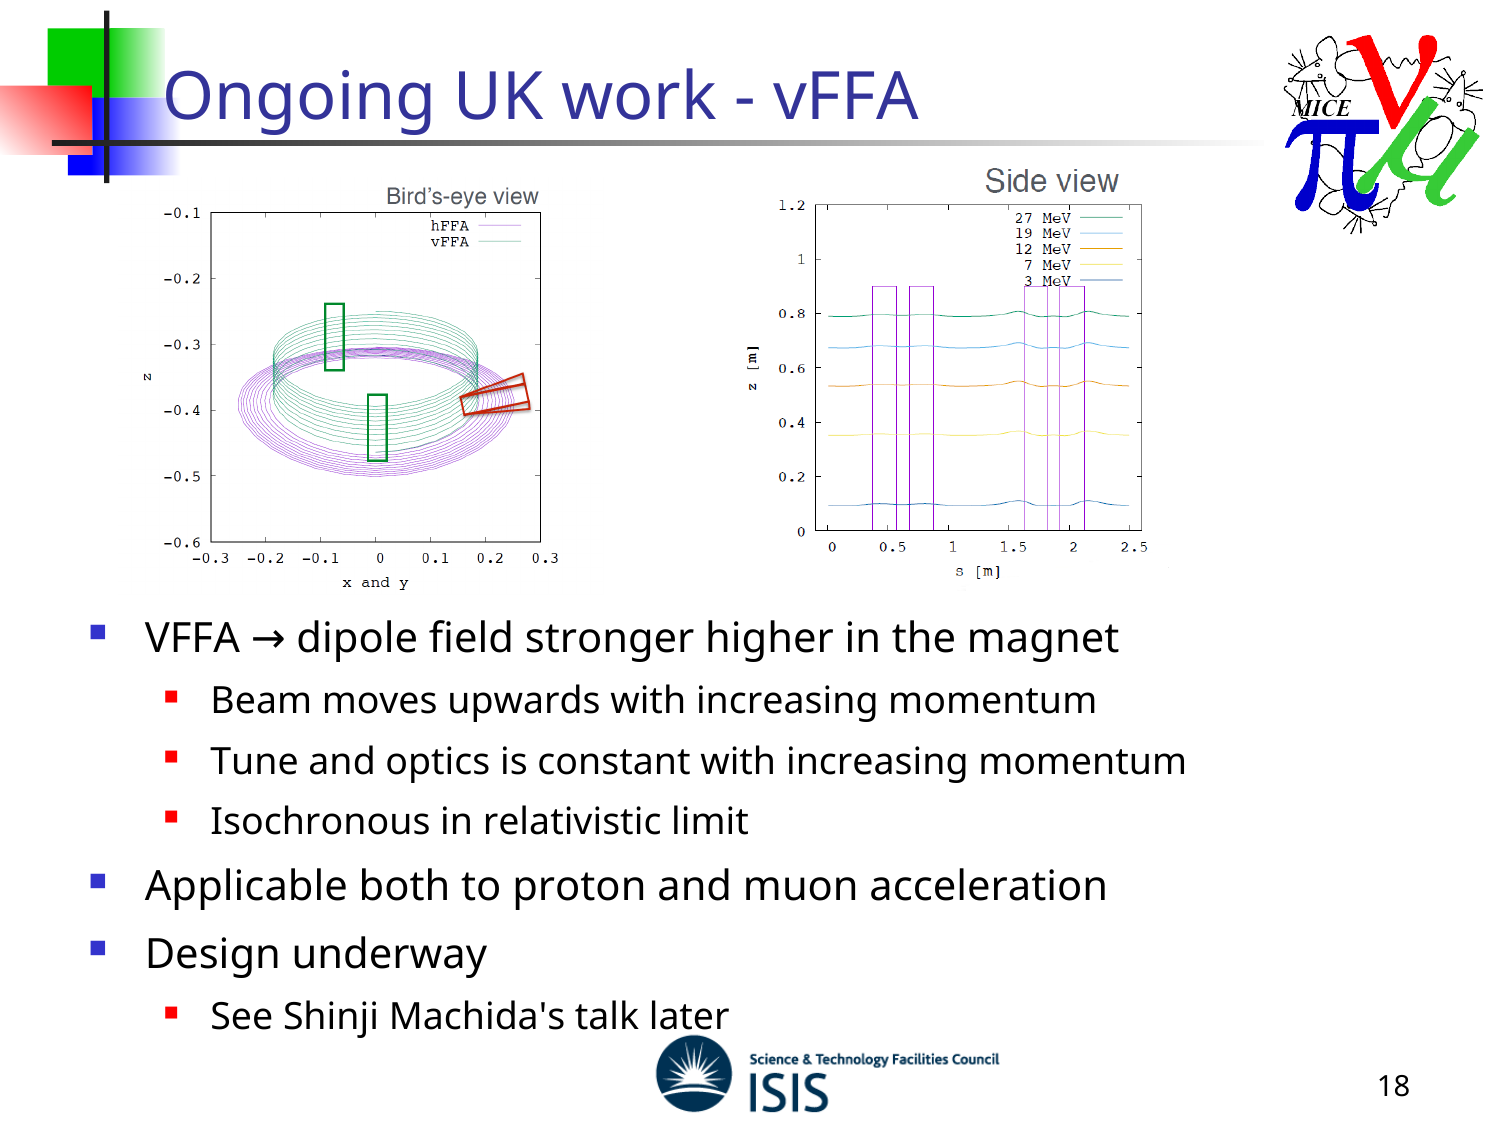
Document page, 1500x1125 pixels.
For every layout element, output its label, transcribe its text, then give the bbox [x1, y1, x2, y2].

title Ongoing UK work - vFFA [162, 0, 1441, 188]
picture [118, 177, 604, 595]
picture [640, 1021, 1167, 1125]
picture [663, 1021, 673, 1027]
picture [1264, 5, 1500, 251]
picture [708, 158, 1188, 591]
list VFFA → dipole field stronger higher in the magnet Beam moves upwards with increasing momentum Tune and optics is constant with increasing momentum Isochronous in relativistic limit Applicable both to proton and muon acceleration Design underway See Shinji Machida's talk later [88, 607, 1447, 998]
